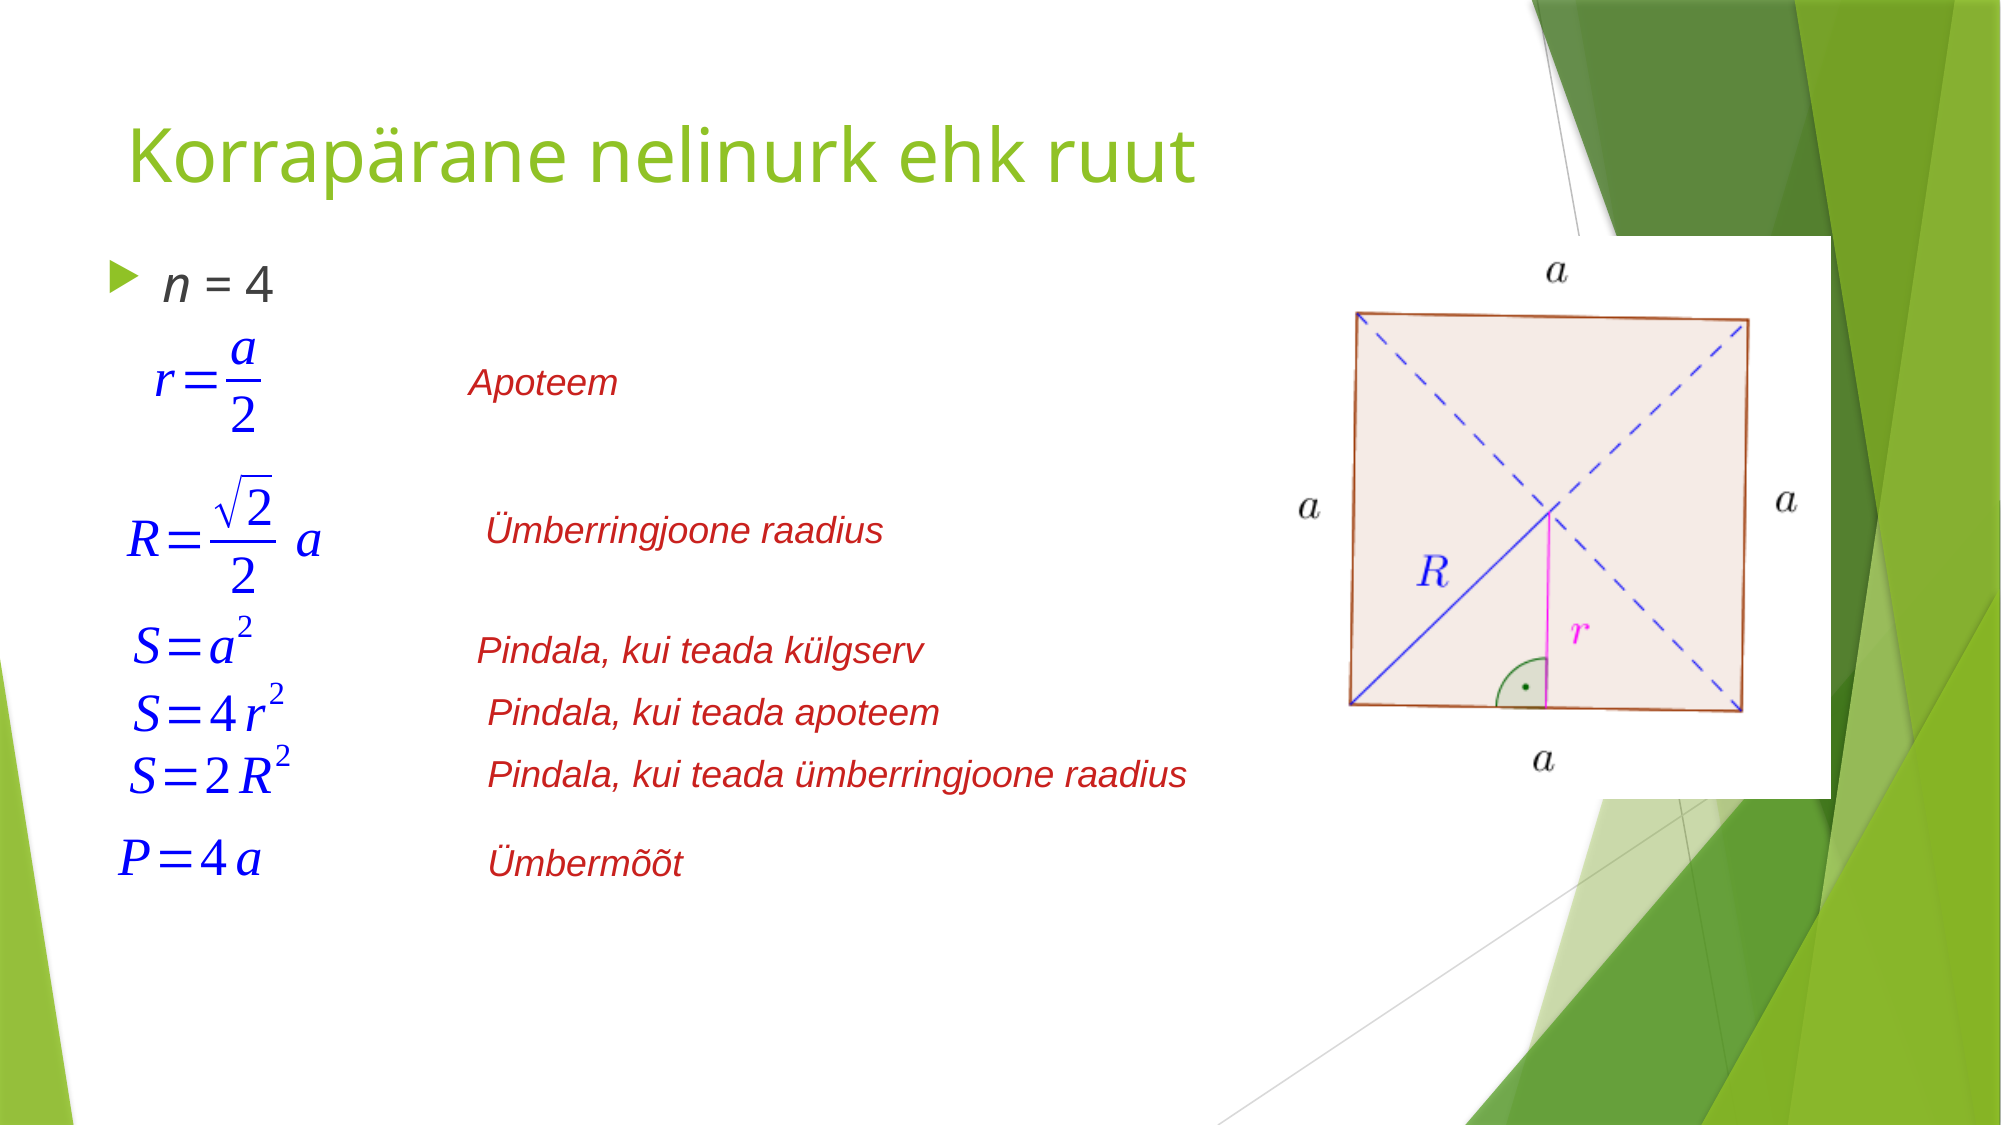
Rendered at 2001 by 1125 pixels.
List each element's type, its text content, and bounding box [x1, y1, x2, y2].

chart [109, 826, 269, 887]
text_box Pindala, kui teada ümberringjoone raadius [472, 746, 1203, 804]
text_box Ümbermõõt [472, 834, 698, 892]
chart [118, 472, 330, 605]
text_box Pindala, kui teada apoteem [472, 683, 956, 741]
text_box Apoteem [454, 354, 634, 412]
chart [147, 316, 270, 445]
chart [121, 608, 297, 806]
title Korrapärane nelinurk ehk ruut [111, 99, 1522, 244]
text_box Pindala, kui teada külgserv [461, 622, 939, 680]
text_box Ümberringjoone raadius [470, 501, 899, 559]
picture [1278, 236, 1831, 799]
list n = 4 [91, 244, 1581, 1067]
